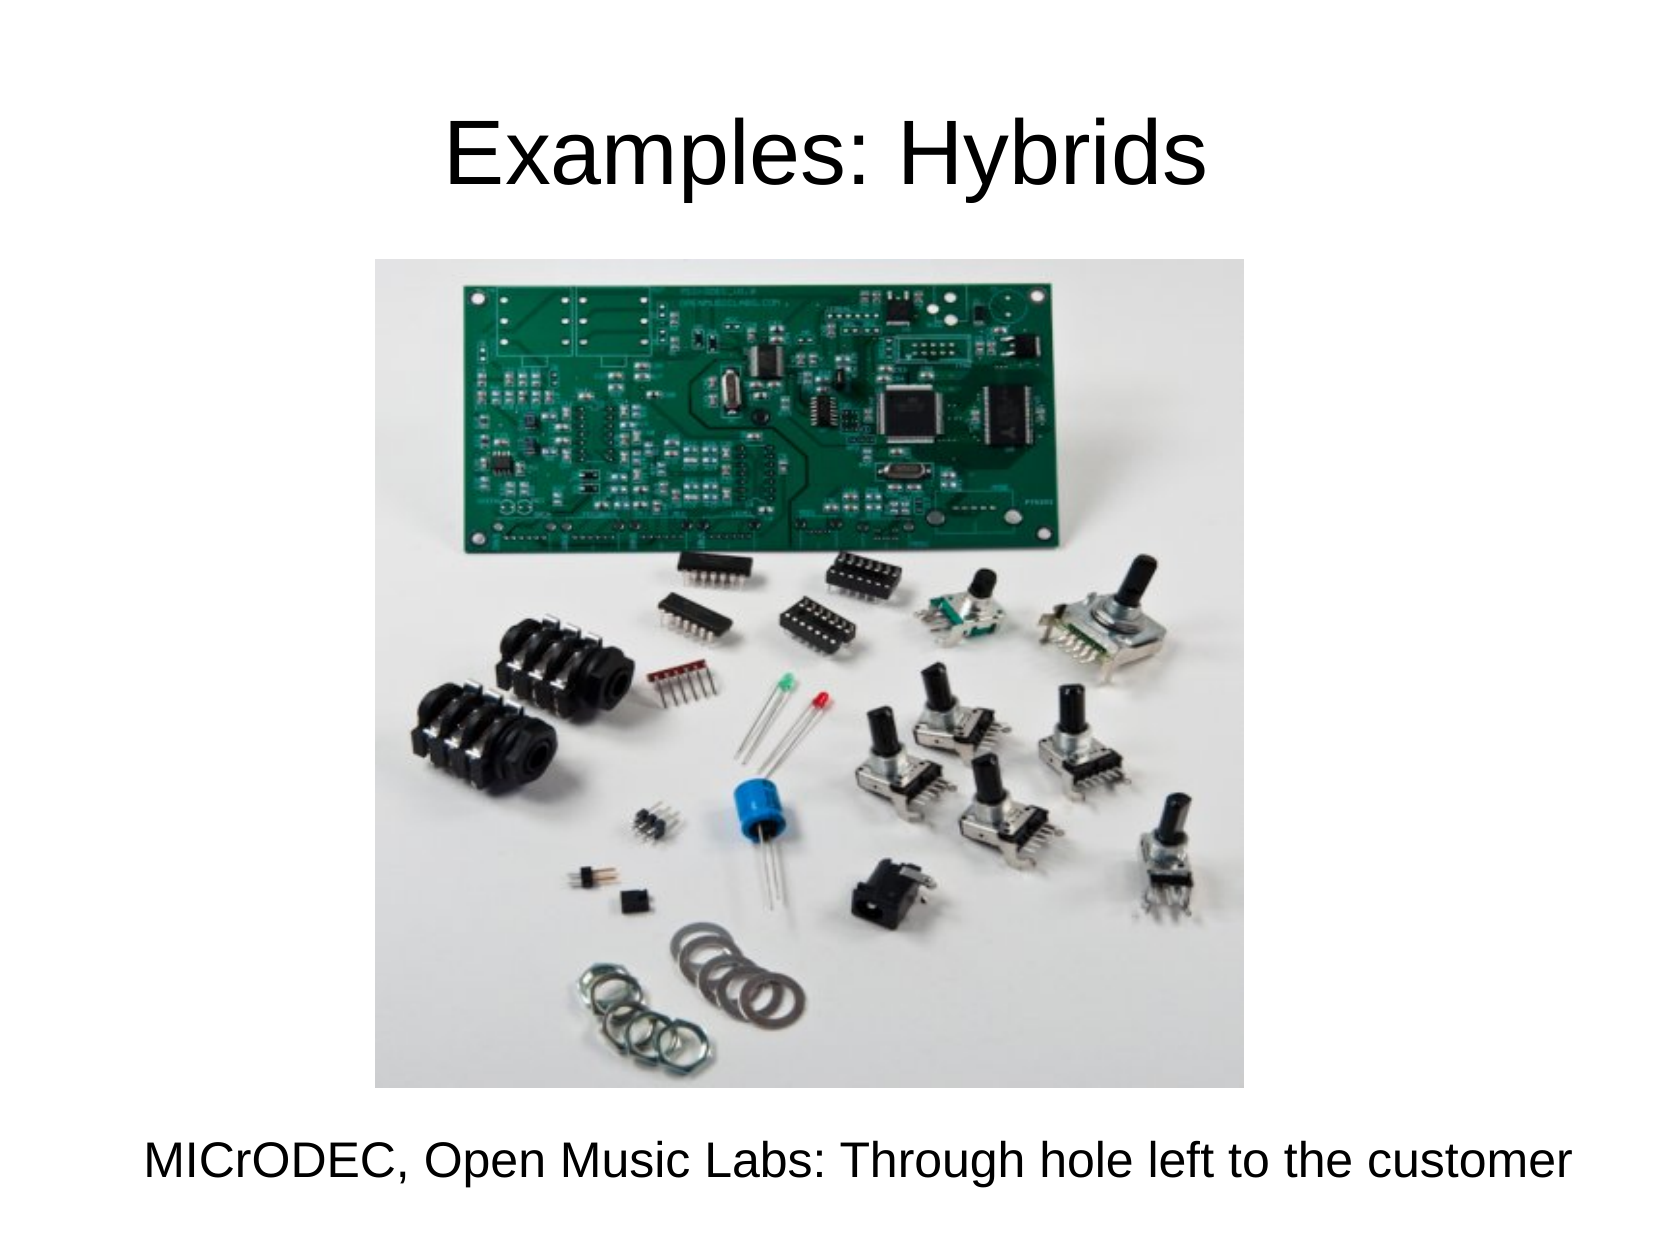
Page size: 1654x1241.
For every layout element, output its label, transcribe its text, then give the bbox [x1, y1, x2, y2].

picture [375, 259, 1244, 1088]
title Examples: Hybrids [82, 49, 1571, 257]
text_box MICrODEC, Open Music Labs: Through hole left to the customer [128, 1125, 1589, 1196]
